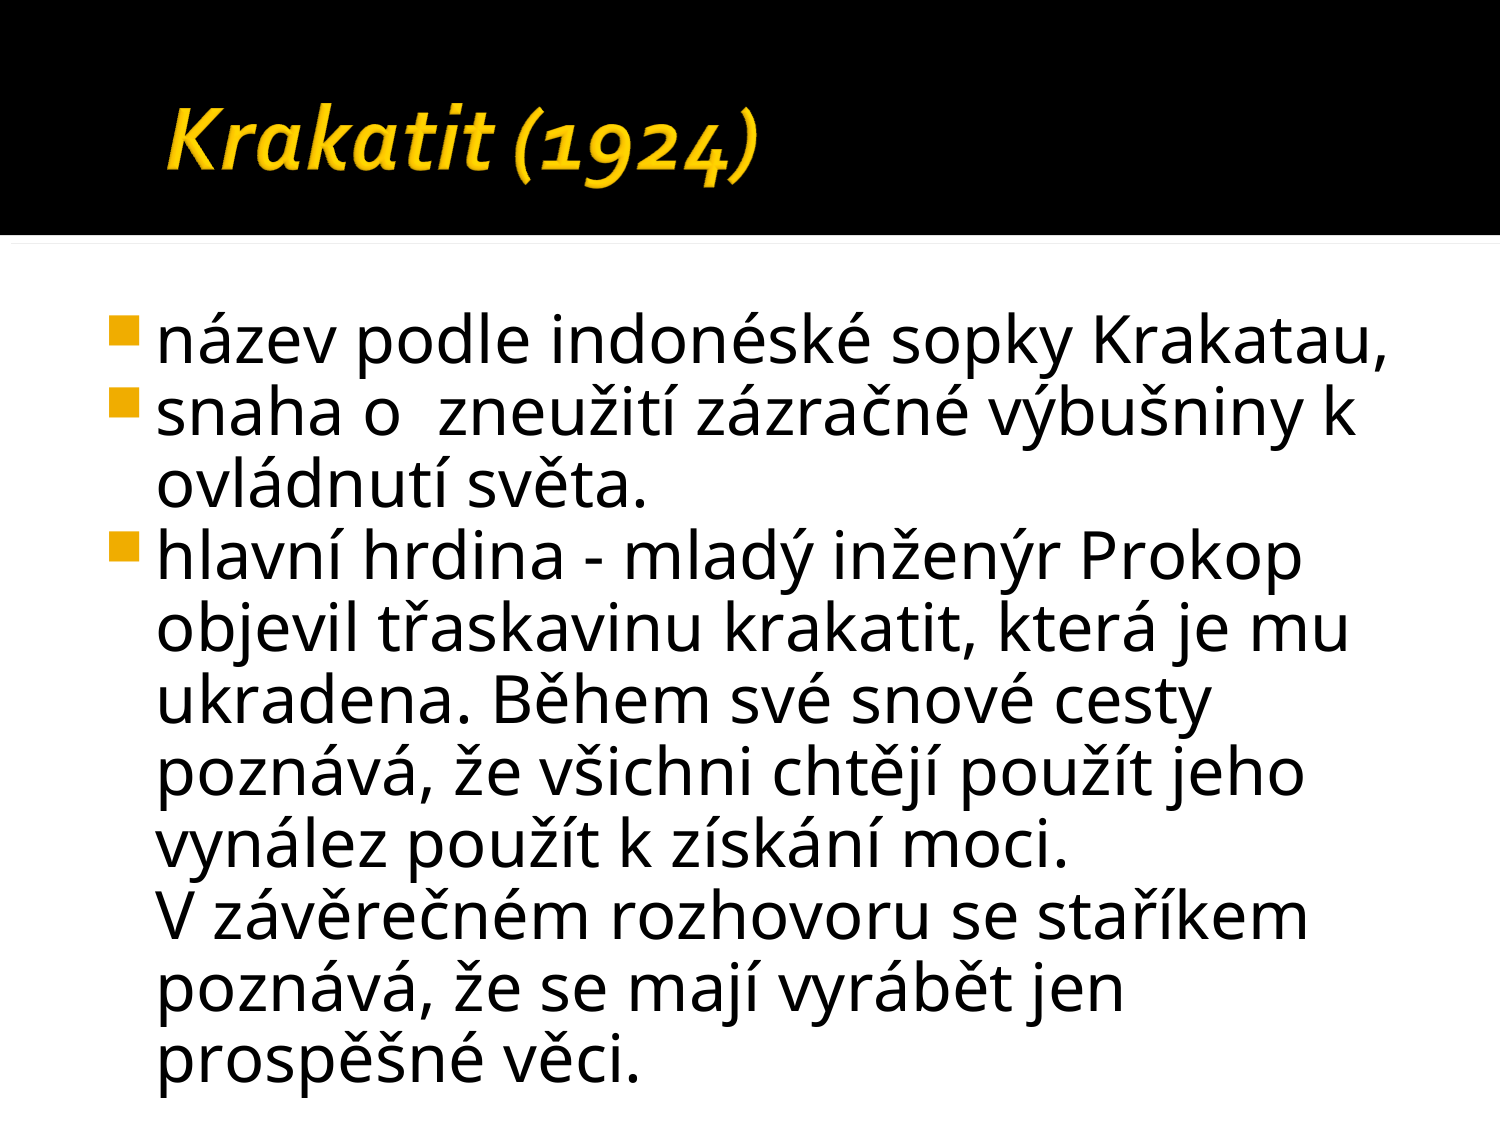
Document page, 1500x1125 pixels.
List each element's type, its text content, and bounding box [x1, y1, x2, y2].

text_box [106, 34, 1500, 243]
list název podle indonéské sopky Krakatau, snaha o zneužití zázračné výbušniny k ovládnutí světa. hlavní hrdina - mladý inženýr Prokop objevil třaskavinu krakatit, která je mu ukradena. Během své snové cesty poznává, že všichni chtějí použít jeho vynález použít k získání moci. V závěrečném rozhovoru se staříkem poznává, že se mají vyrábět jen prospěšné věci. [75, 291, 1426, 1051]
